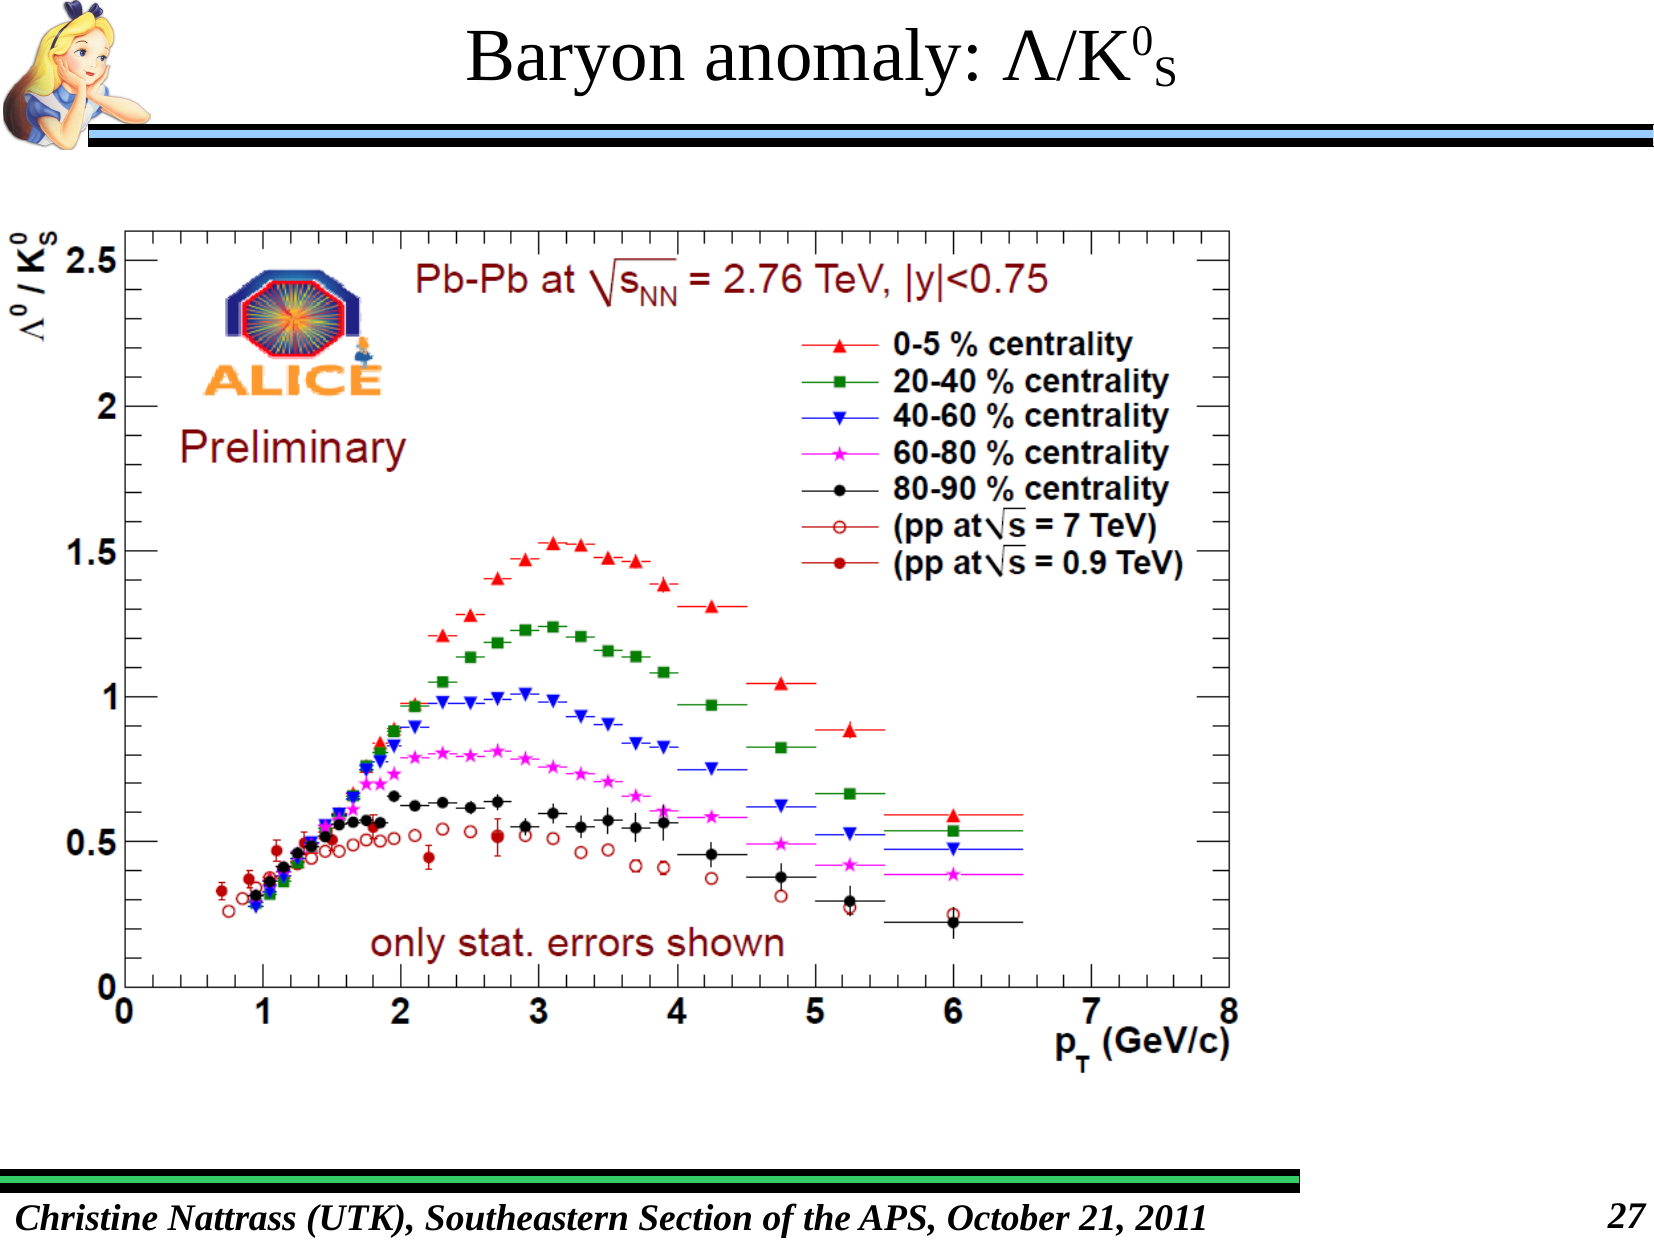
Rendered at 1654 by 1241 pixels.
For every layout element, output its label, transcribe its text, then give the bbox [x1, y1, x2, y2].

title Baryon anomaly: Λ/K0S [352, 8, 1329, 116]
picture [3, 0, 151, 150]
picture [4, 224, 1242, 1078]
